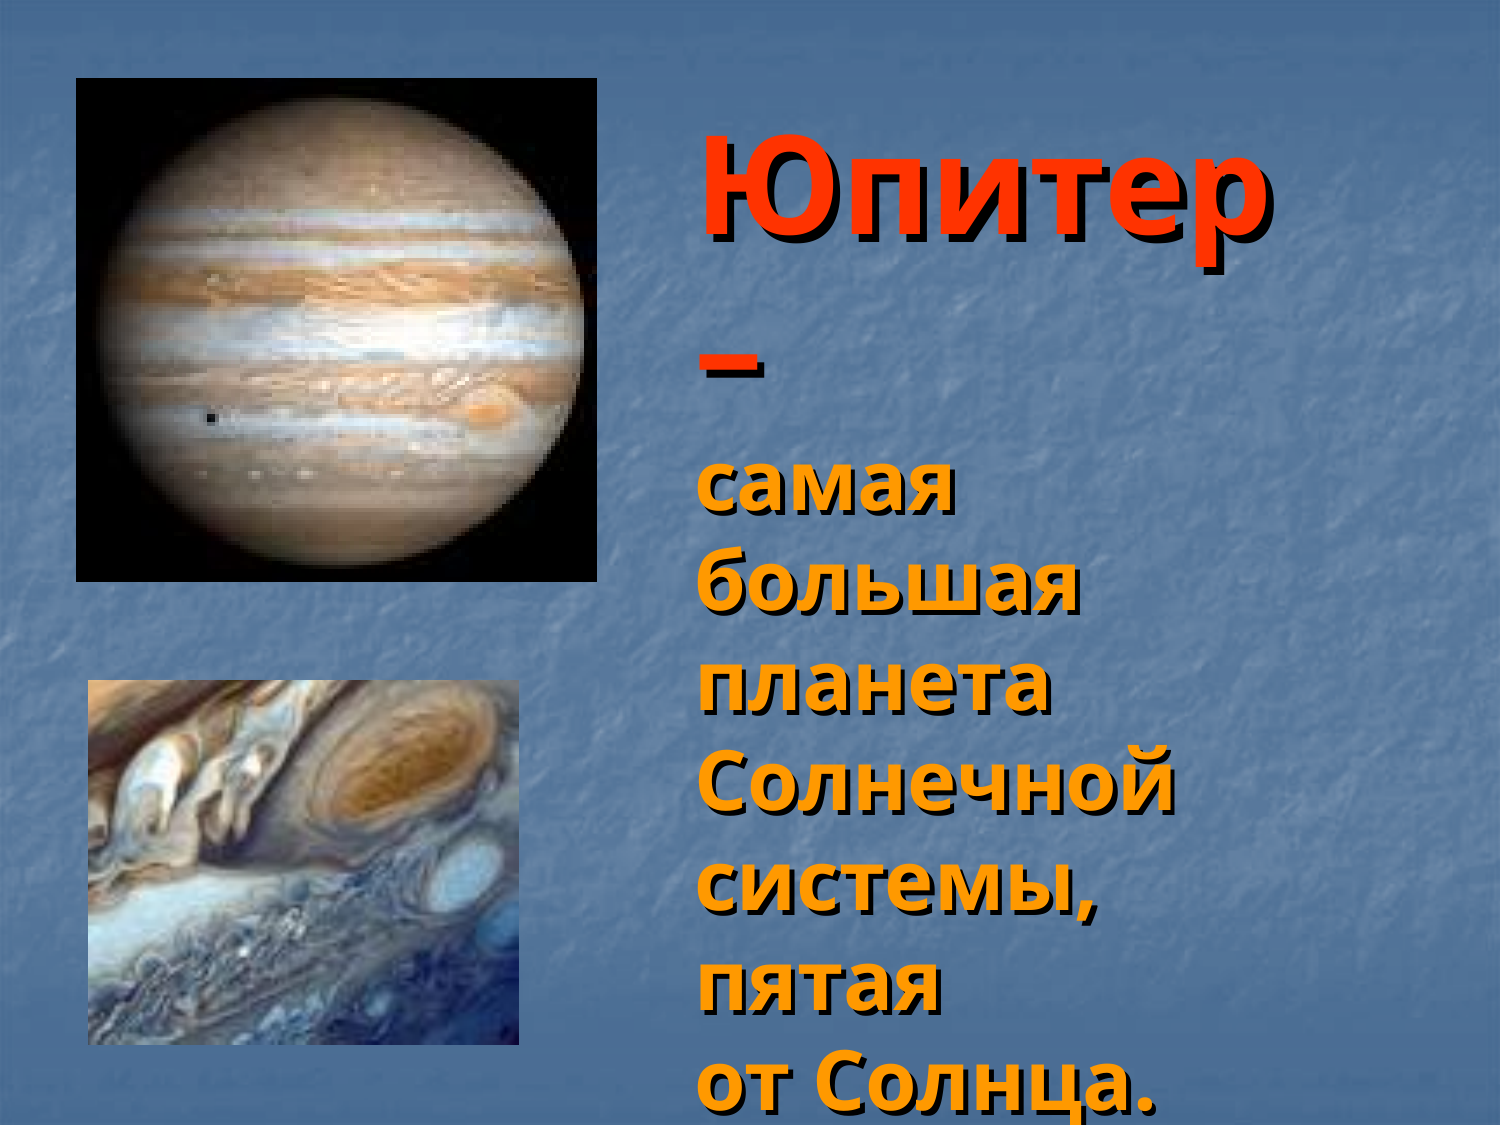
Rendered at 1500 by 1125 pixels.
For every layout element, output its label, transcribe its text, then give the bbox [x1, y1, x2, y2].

picture [76, 78, 597, 582]
text_box Юпитер – самая большая планета Солнечной системы, пятая от Солнца. [679, 90, 1331, 936]
picture [88, 680, 519, 1046]
